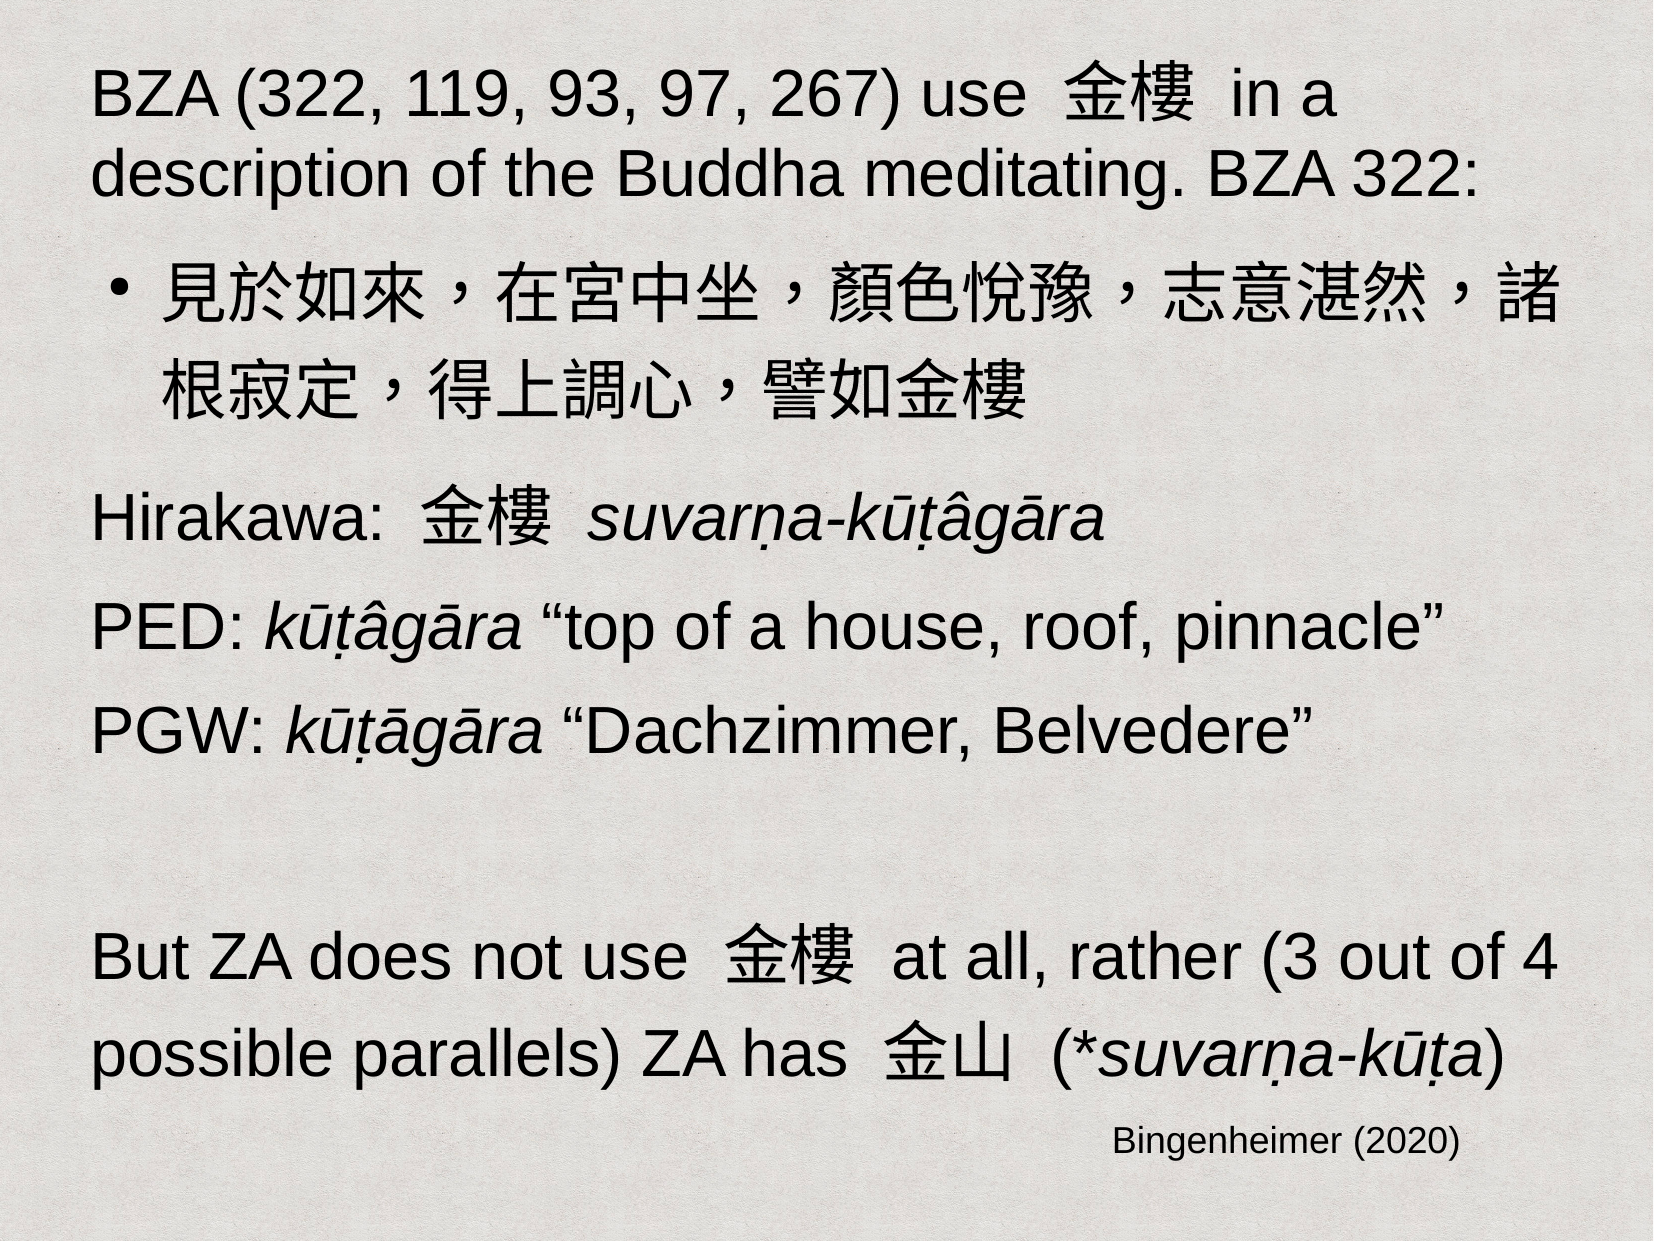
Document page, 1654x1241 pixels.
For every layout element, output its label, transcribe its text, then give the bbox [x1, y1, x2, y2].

list BZA (322, 119, 93, 97, 267) use 金樓 in a description of the Buddha meditating. BZA 322: 見於如來，在宮中坐，顏色悅豫，志意湛然，諸根寂定，得上調心，譬如金樓 Hirakawa: 金樓 suvarṇa-kūṭâgāra PED: kūṭâgāra “top of a house, roof, pinnacle” PGW: kūṭāgāra “Dachzimmer, Belvedere” But ZA does not use 金樓 at all, rather (3 out of 4 possible parallels) ZA has 金山 (*suvarṇa-kūṭa) [89, 39, 1578, 1177]
picture [0, 0, 1654, 1241]
text_box Bingenheimer (2020) [1097, 1112, 1571, 1170]
